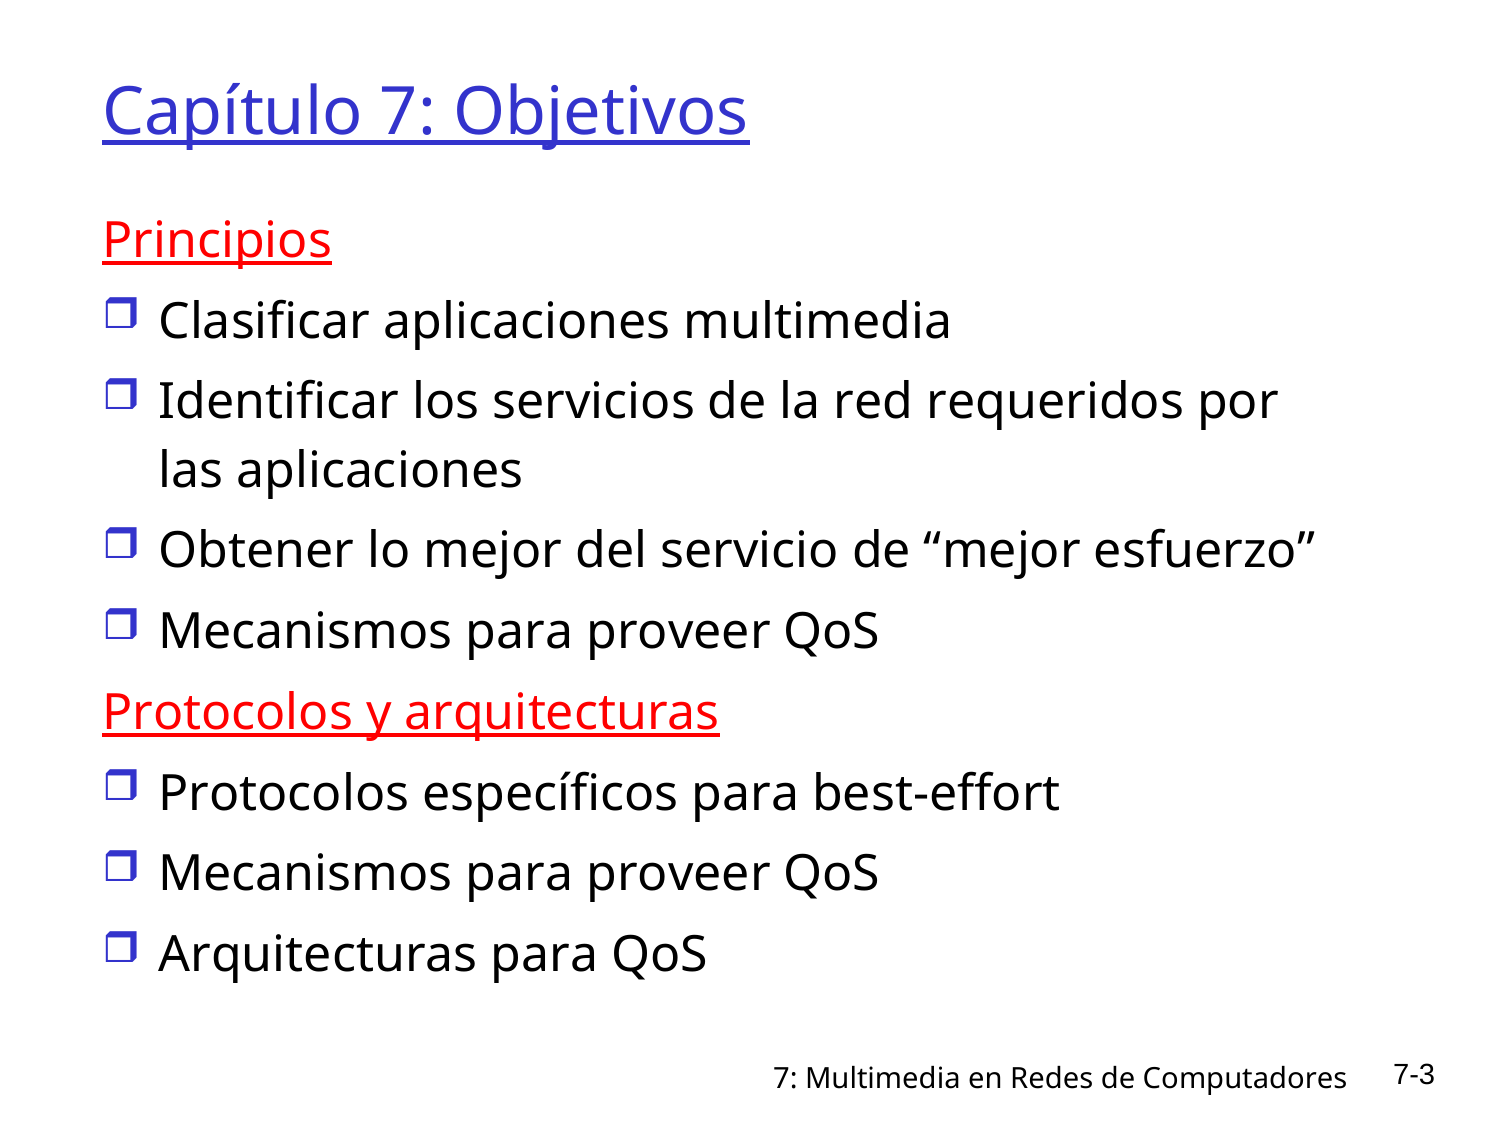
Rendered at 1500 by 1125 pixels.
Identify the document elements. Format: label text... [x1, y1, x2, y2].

list Principios Clasificar aplicaciones multimedia Identificar los servicios de la red requeridos por las aplicaciones Obtener lo mejor del servicio de “mejor esfuerzo” Mecanismos para proveer QoS Protocolos y arquitecturas Protocolos específicos para best-effort Mecanismos para proveer QoS Arquitecturas para QoS [87, 196, 1363, 1023]
title Capítulo 7: Objetivos [87, 29, 1363, 189]
